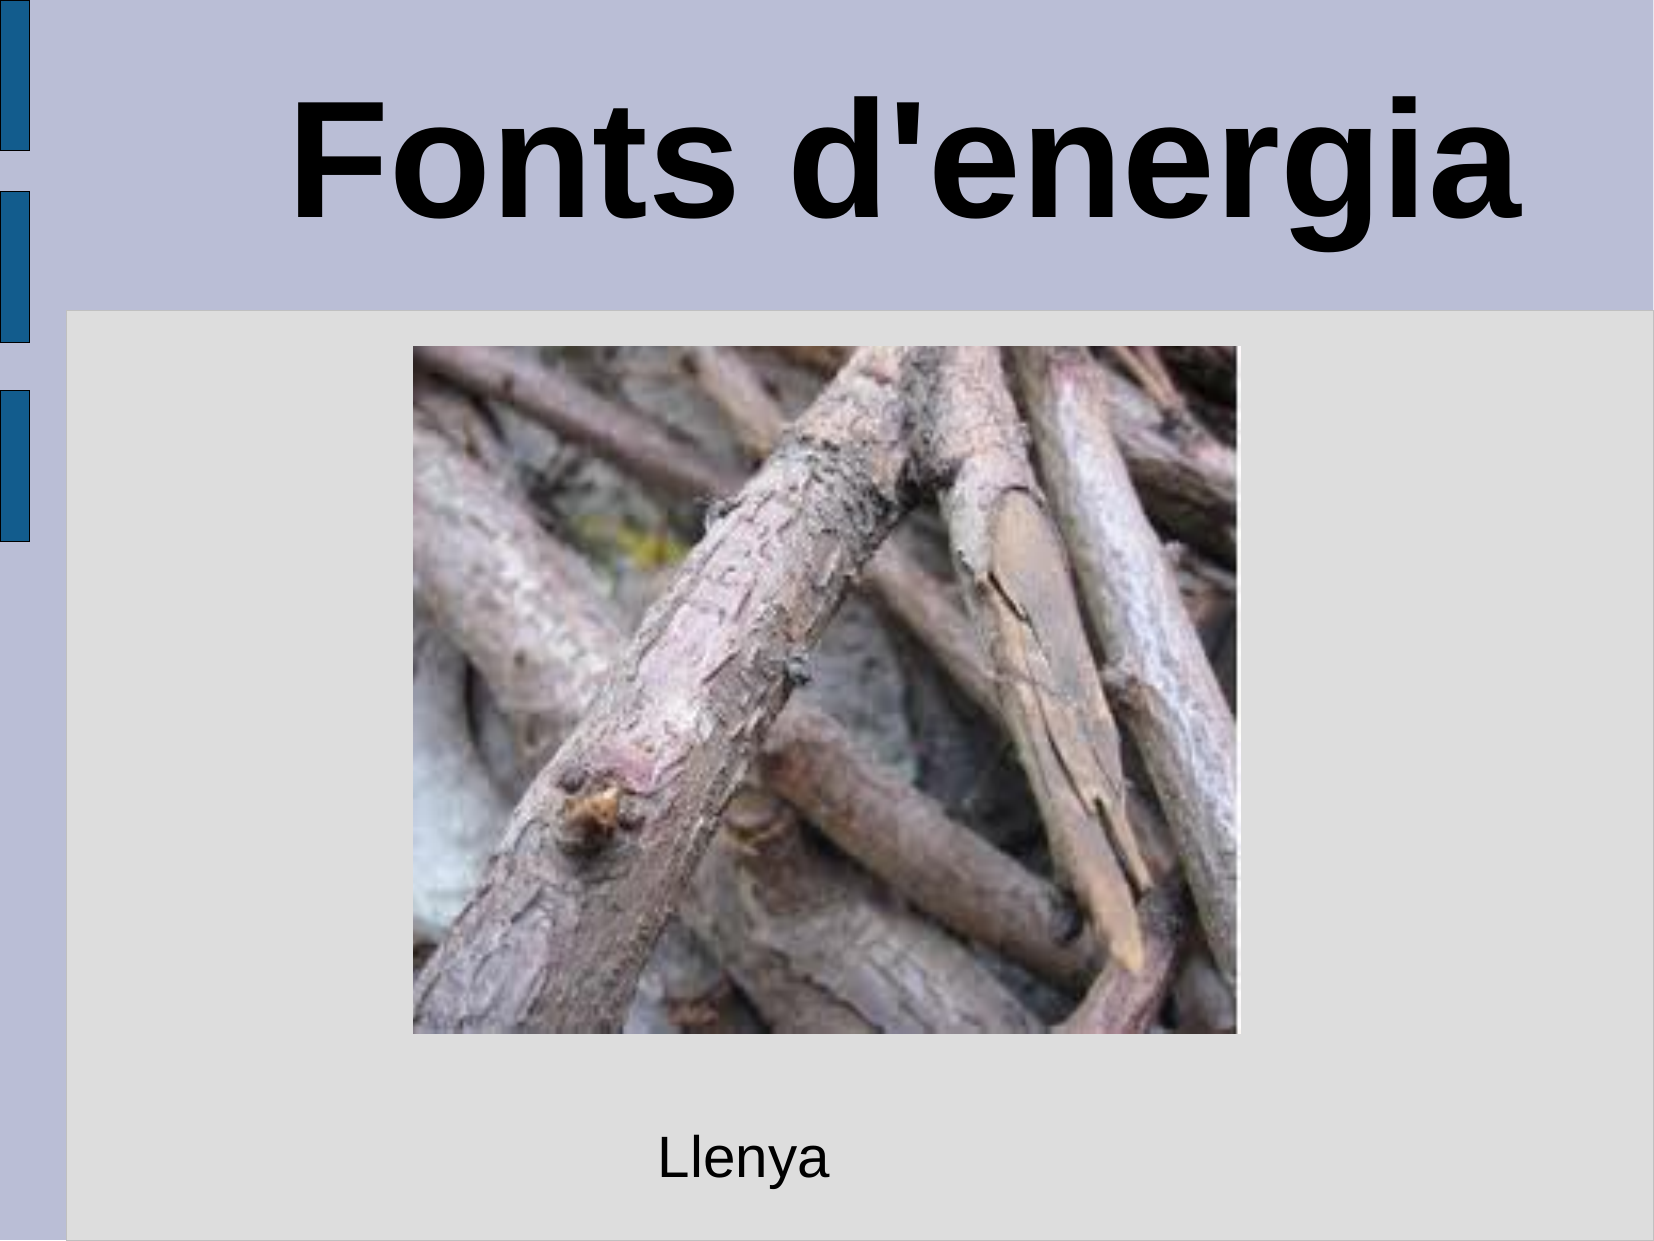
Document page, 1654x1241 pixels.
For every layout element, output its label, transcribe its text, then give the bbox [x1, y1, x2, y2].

text_box Llenya [643, 1117, 845, 1198]
text_box Fonts d'energia [273, 59, 1538, 261]
picture [413, 346, 1241, 1034]
